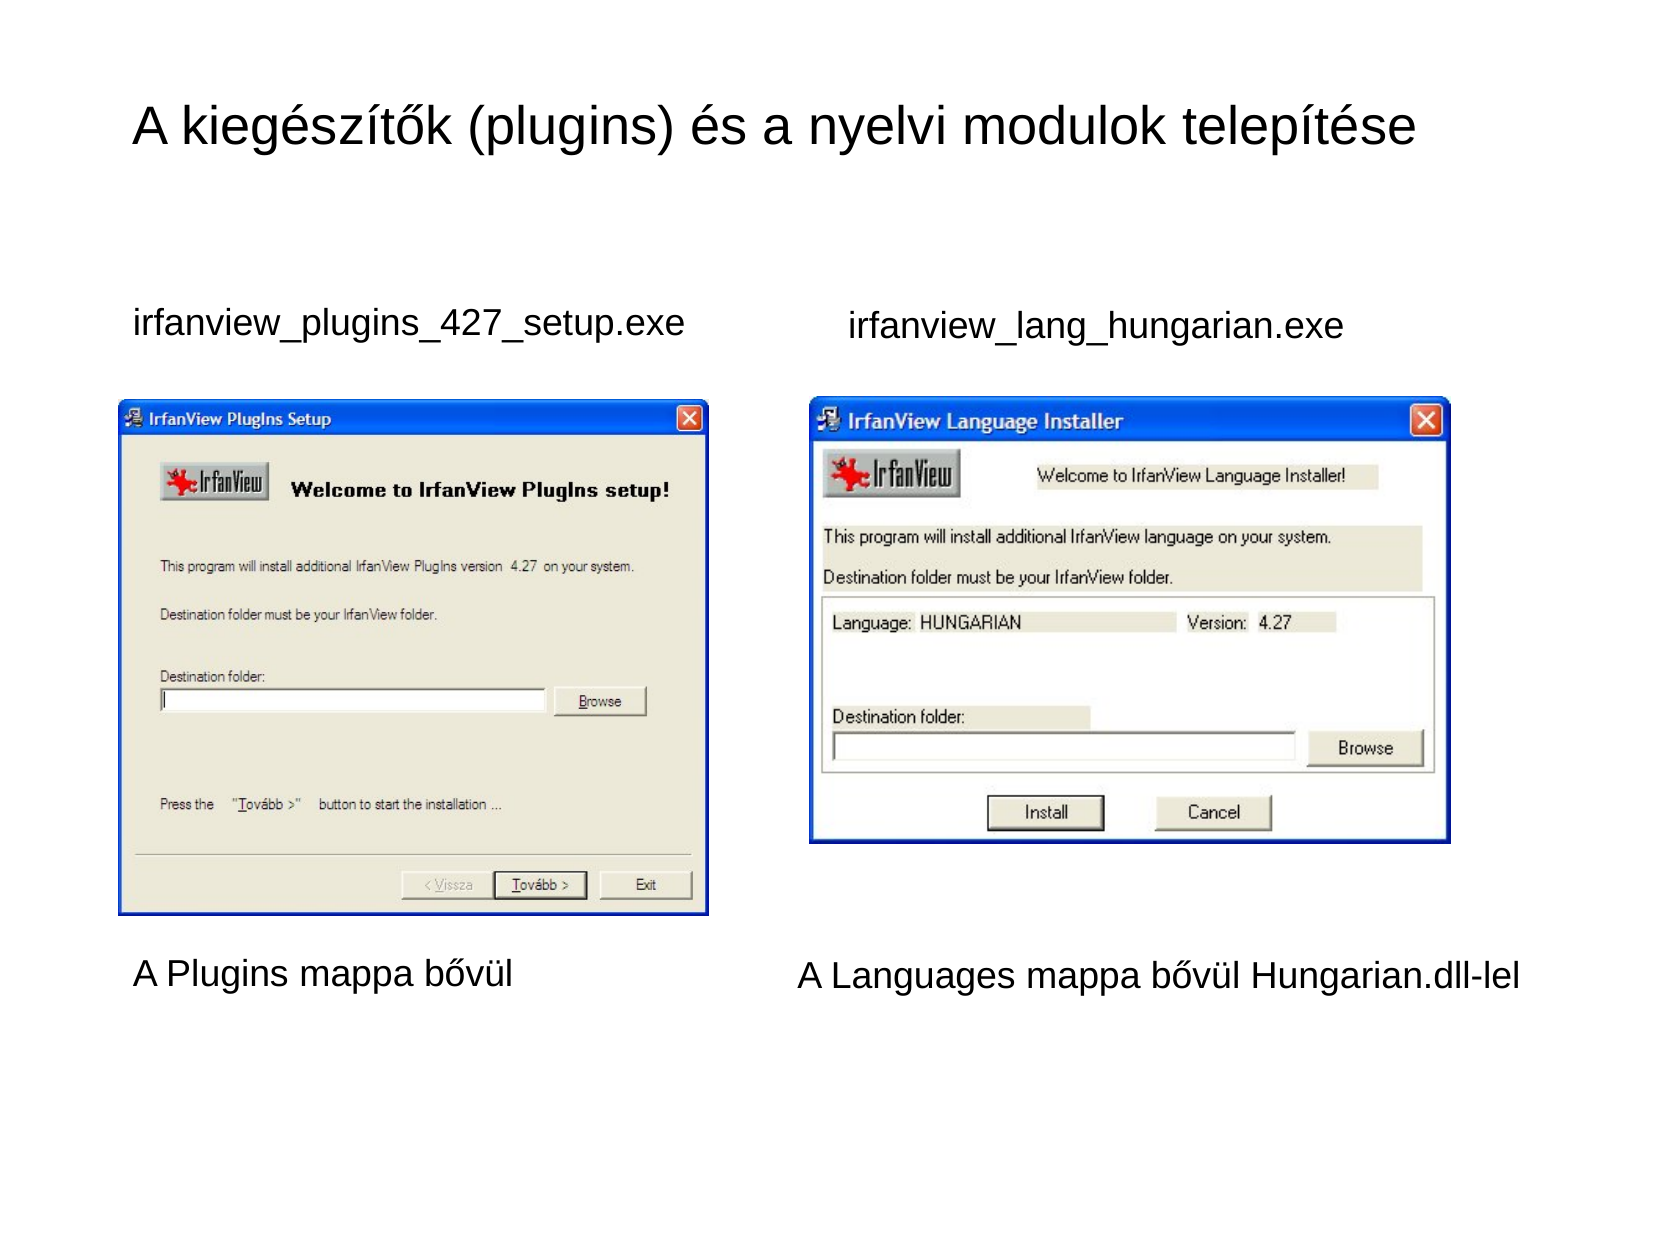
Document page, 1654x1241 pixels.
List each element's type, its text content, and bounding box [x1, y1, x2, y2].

text_box A Languages mappa bővül Hungarian.dll-lel [782, 947, 1536, 1004]
picture [809, 396, 1451, 844]
text_box irfanview_plugins_427_setup.exe [118, 294, 700, 355]
text_box irfanview_lang_hungarian.exe [833, 297, 1359, 355]
text_box A kiegészítők (plugins) és a nyelvi modulok telepítése [118, 88, 1435, 164]
text_box A Plugins mappa bővül [118, 944, 529, 1002]
picture [118, 399, 709, 916]
